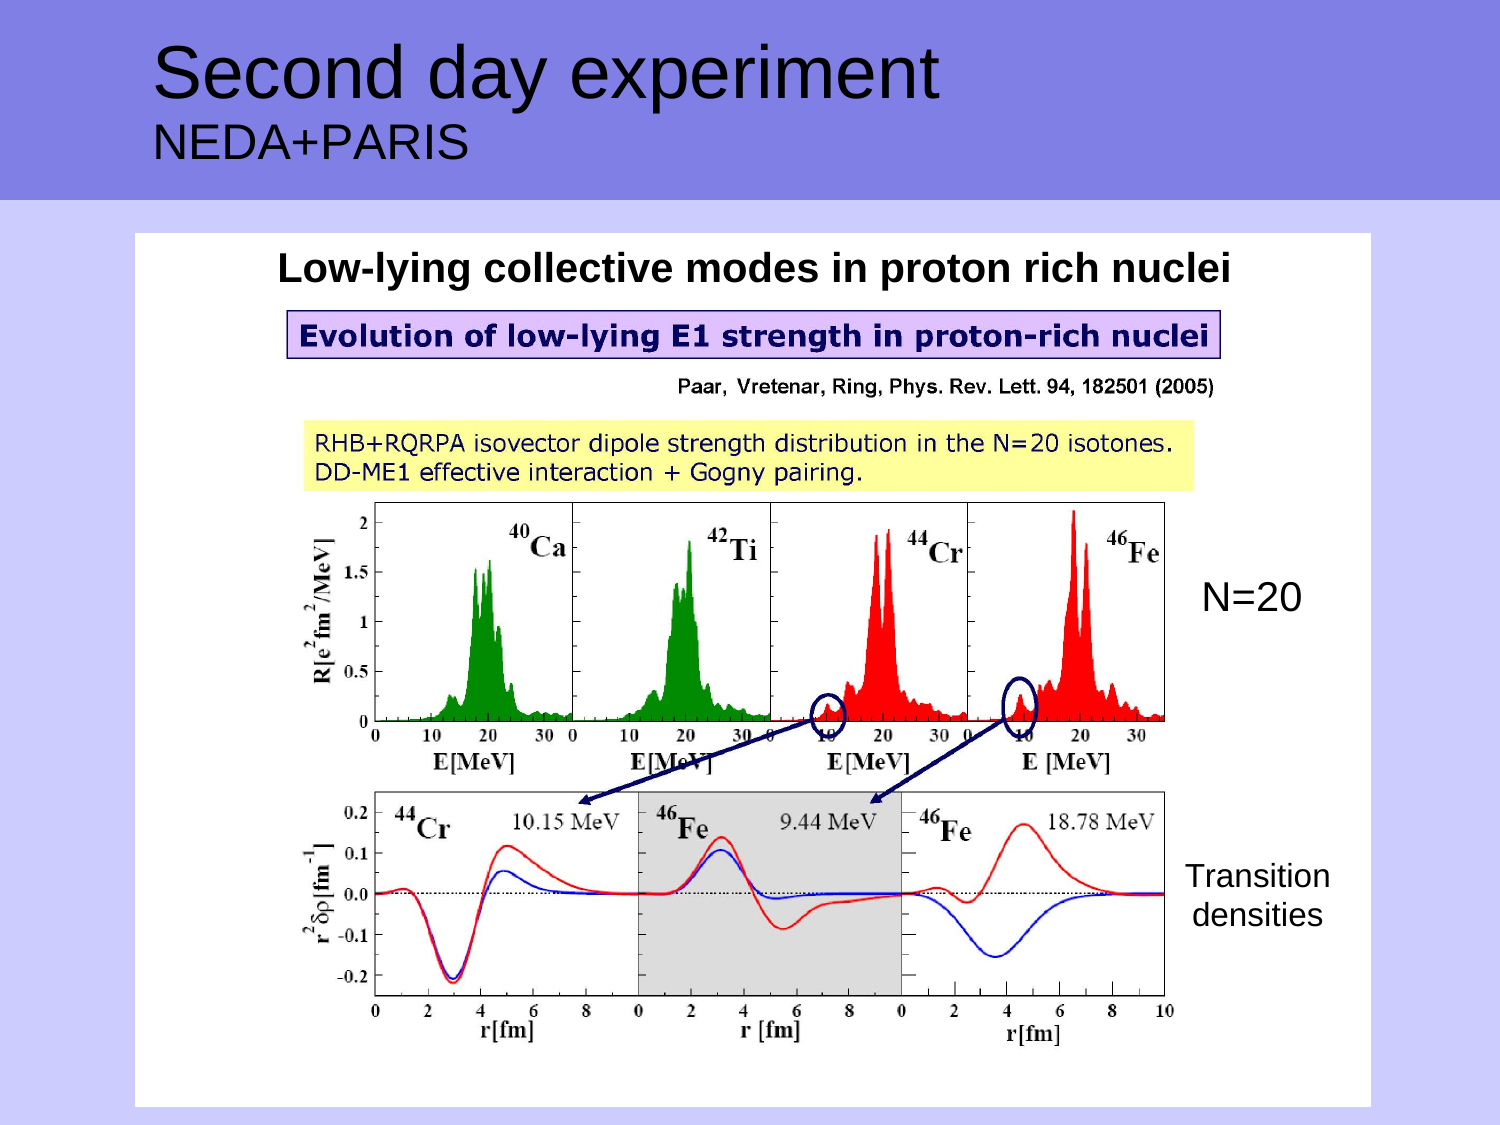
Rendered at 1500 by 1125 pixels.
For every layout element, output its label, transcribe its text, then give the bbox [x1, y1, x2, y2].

text_box Low-lying collective modes in proton rich nuclei [262, 233, 1247, 300]
picture [135, 233, 1371, 1108]
text_box N=20 [1175, 562, 1329, 628]
text_box Transition densities [1116, 846, 1400, 942]
title Second day experiment NEDA+PARIS [137, 22, 1413, 178]
